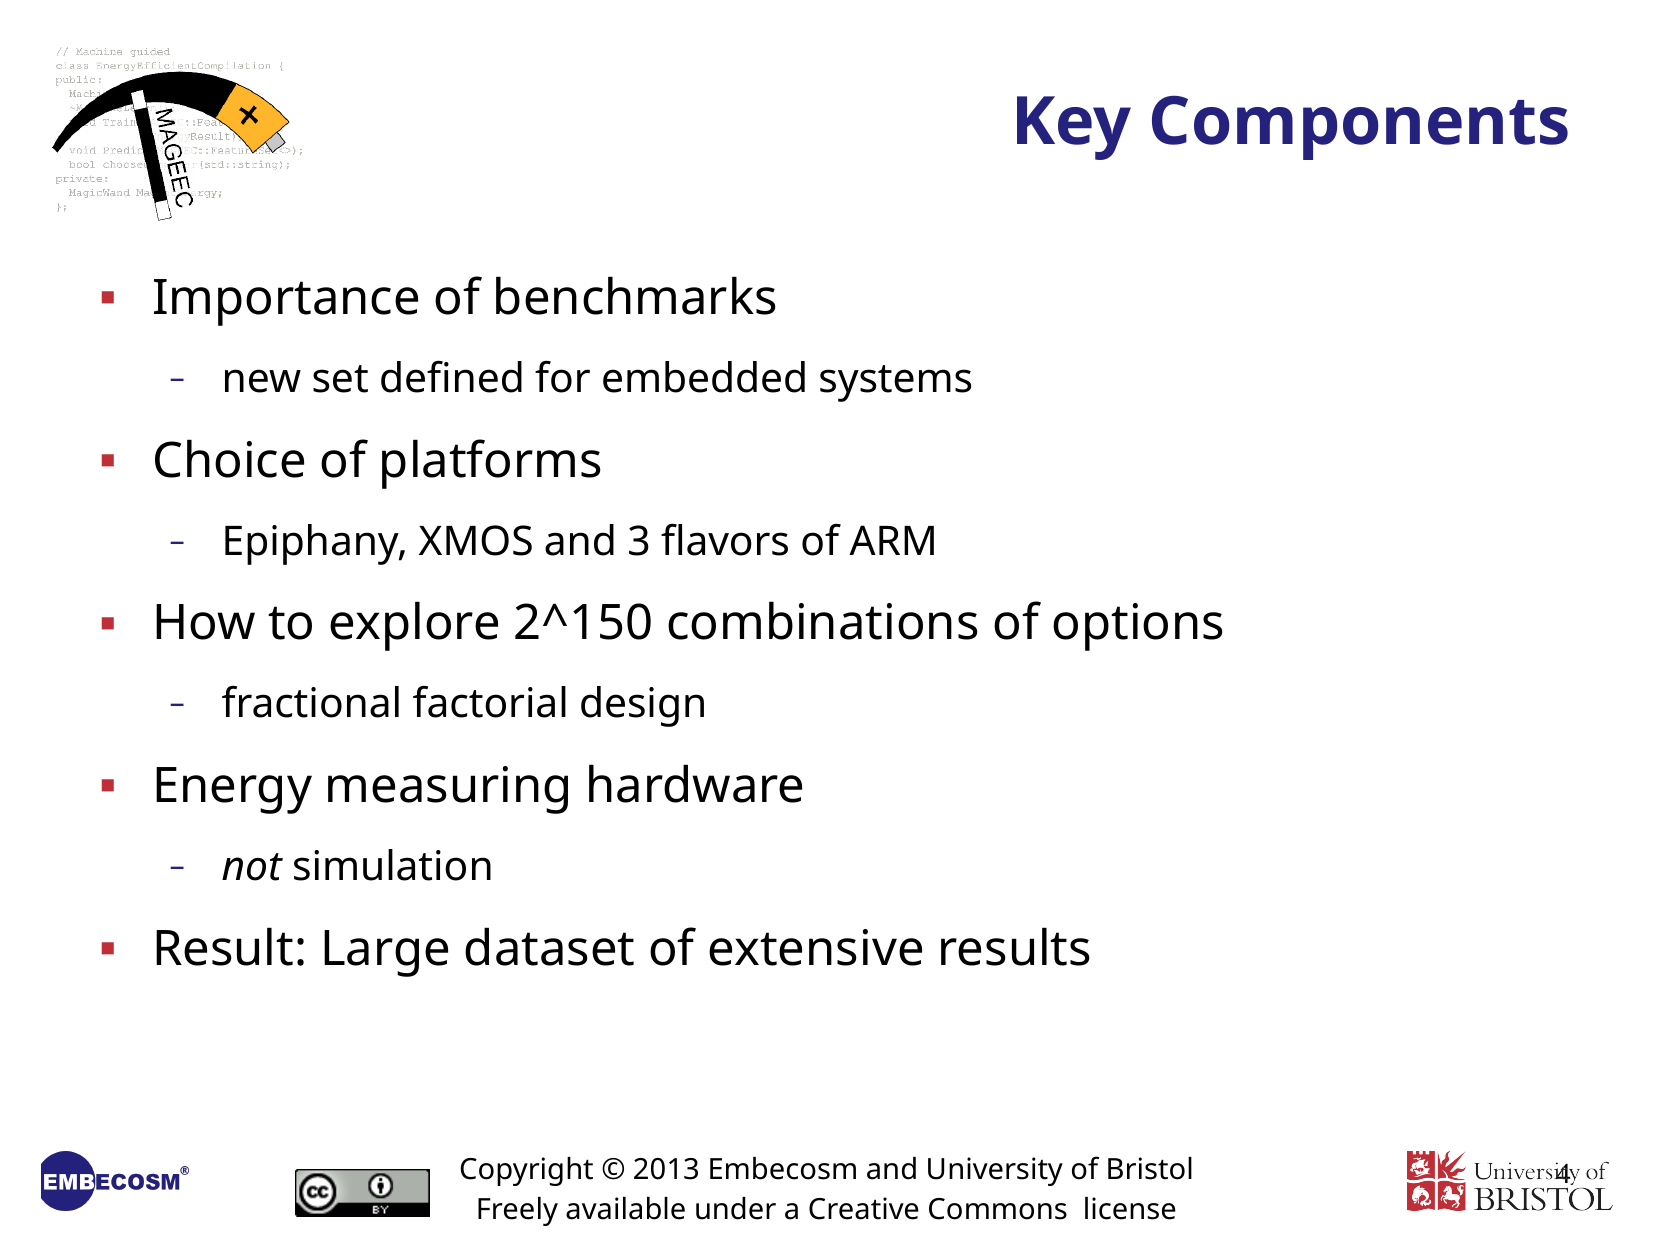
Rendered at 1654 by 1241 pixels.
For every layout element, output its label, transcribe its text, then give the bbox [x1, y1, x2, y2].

picture [1407, 1151, 1613, 1211]
title Key Components [326, 32, 1571, 205]
list Importance of benchmarks new set defined for embedded systems Choice of platforms Epiphany, XMOS and 3 flavors of ARM How to explore 2^150 combinations of options fractional factorial design Energy measuring hardware not simulation Result: Large dataset of extensive results [82, 261, 1571, 982]
picture [295, 1169, 430, 1217]
picture [41, 1151, 189, 1211]
picture [52, 47, 302, 225]
